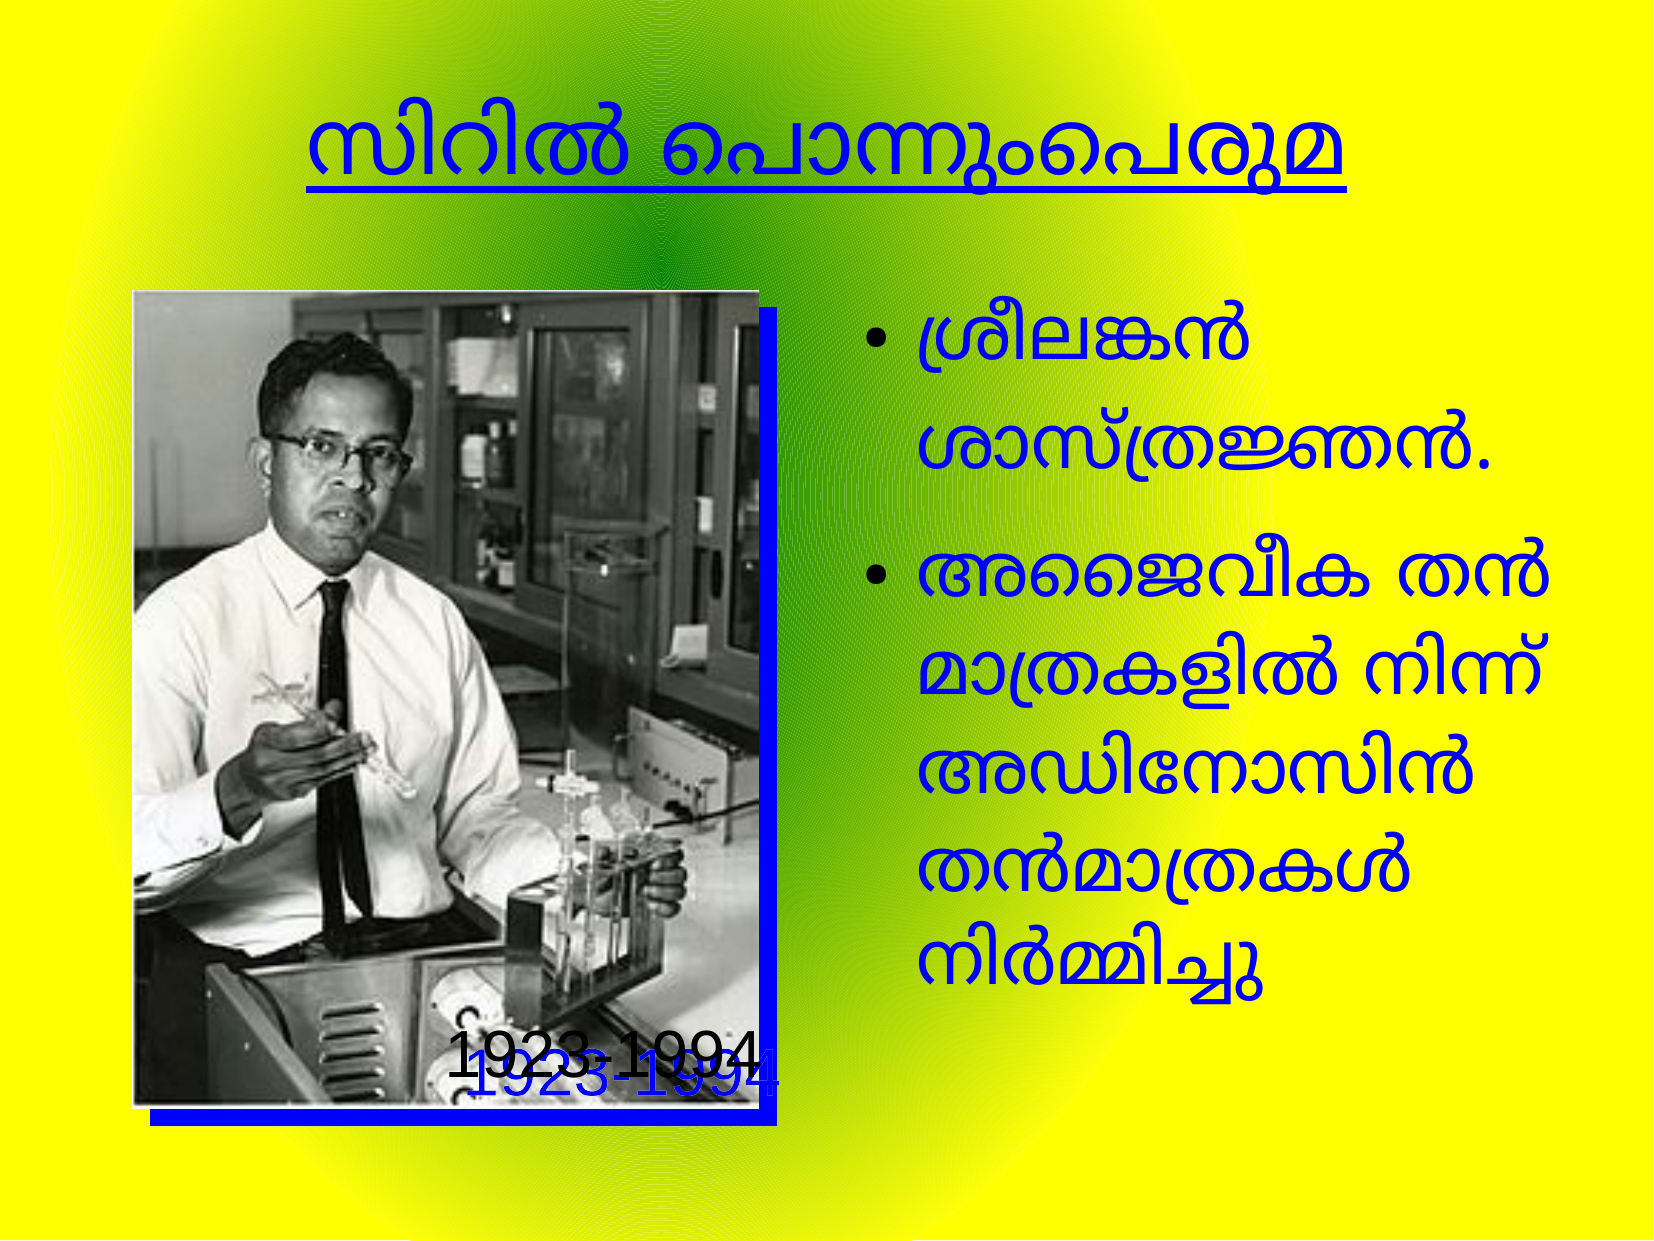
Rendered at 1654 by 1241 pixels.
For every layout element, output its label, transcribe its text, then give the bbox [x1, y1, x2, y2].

text_box 1923-1994 [429, 1009, 780, 1159]
title സിറില്‍ പൊന്നുംപെരുമ [82, 56, 1571, 250]
picture [132, 290, 759, 1109]
list ശ്രീലങ്കന്‍ ശാസ്ത്രജ്ഞന്‍. അജൈവീക തന്‍മാത്രകളില്‍ നിന്ന് അഡിനോസിന്‍ തന്‍മാത്രകള്‍ നിര്‍മ്മിച്ചു [845, 290, 1572, 1109]
